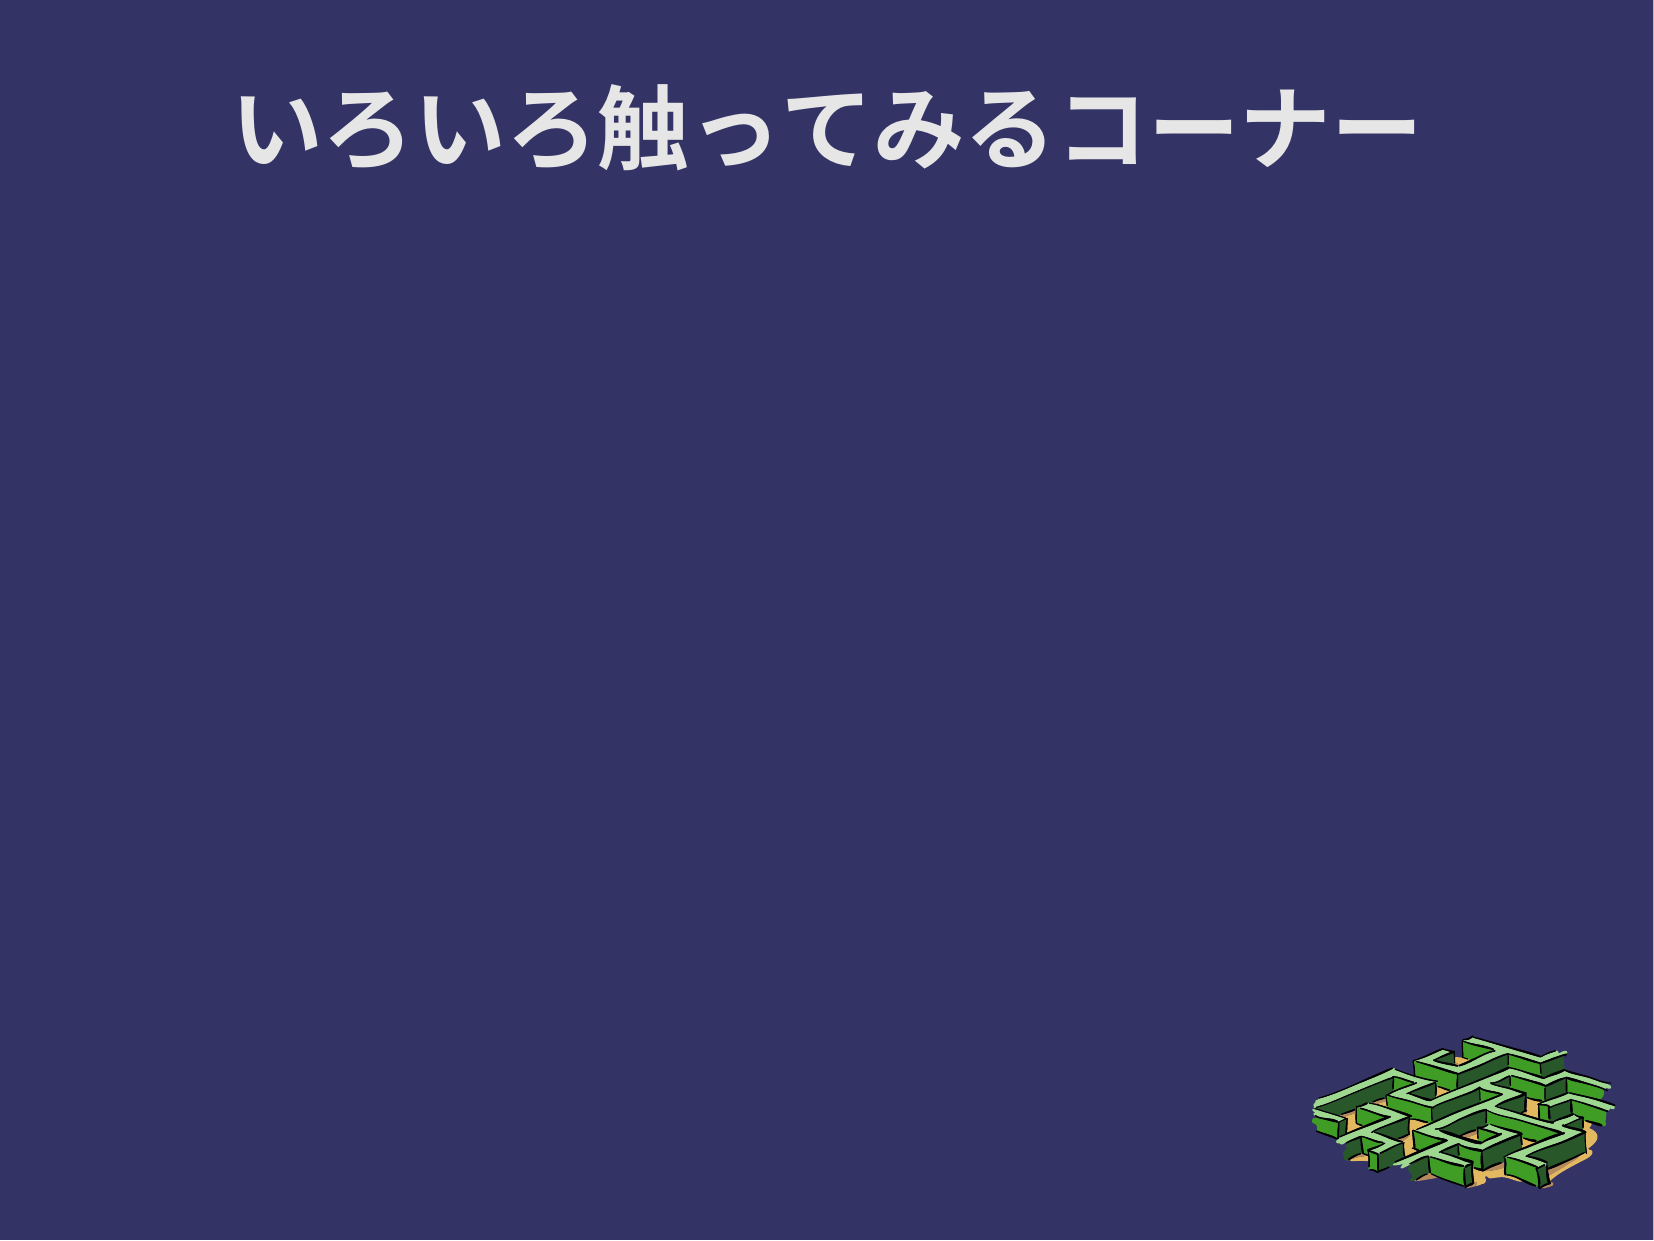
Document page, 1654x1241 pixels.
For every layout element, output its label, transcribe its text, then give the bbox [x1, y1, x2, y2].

title いろいろ触ってみるコーナー [121, 19, 1534, 227]
